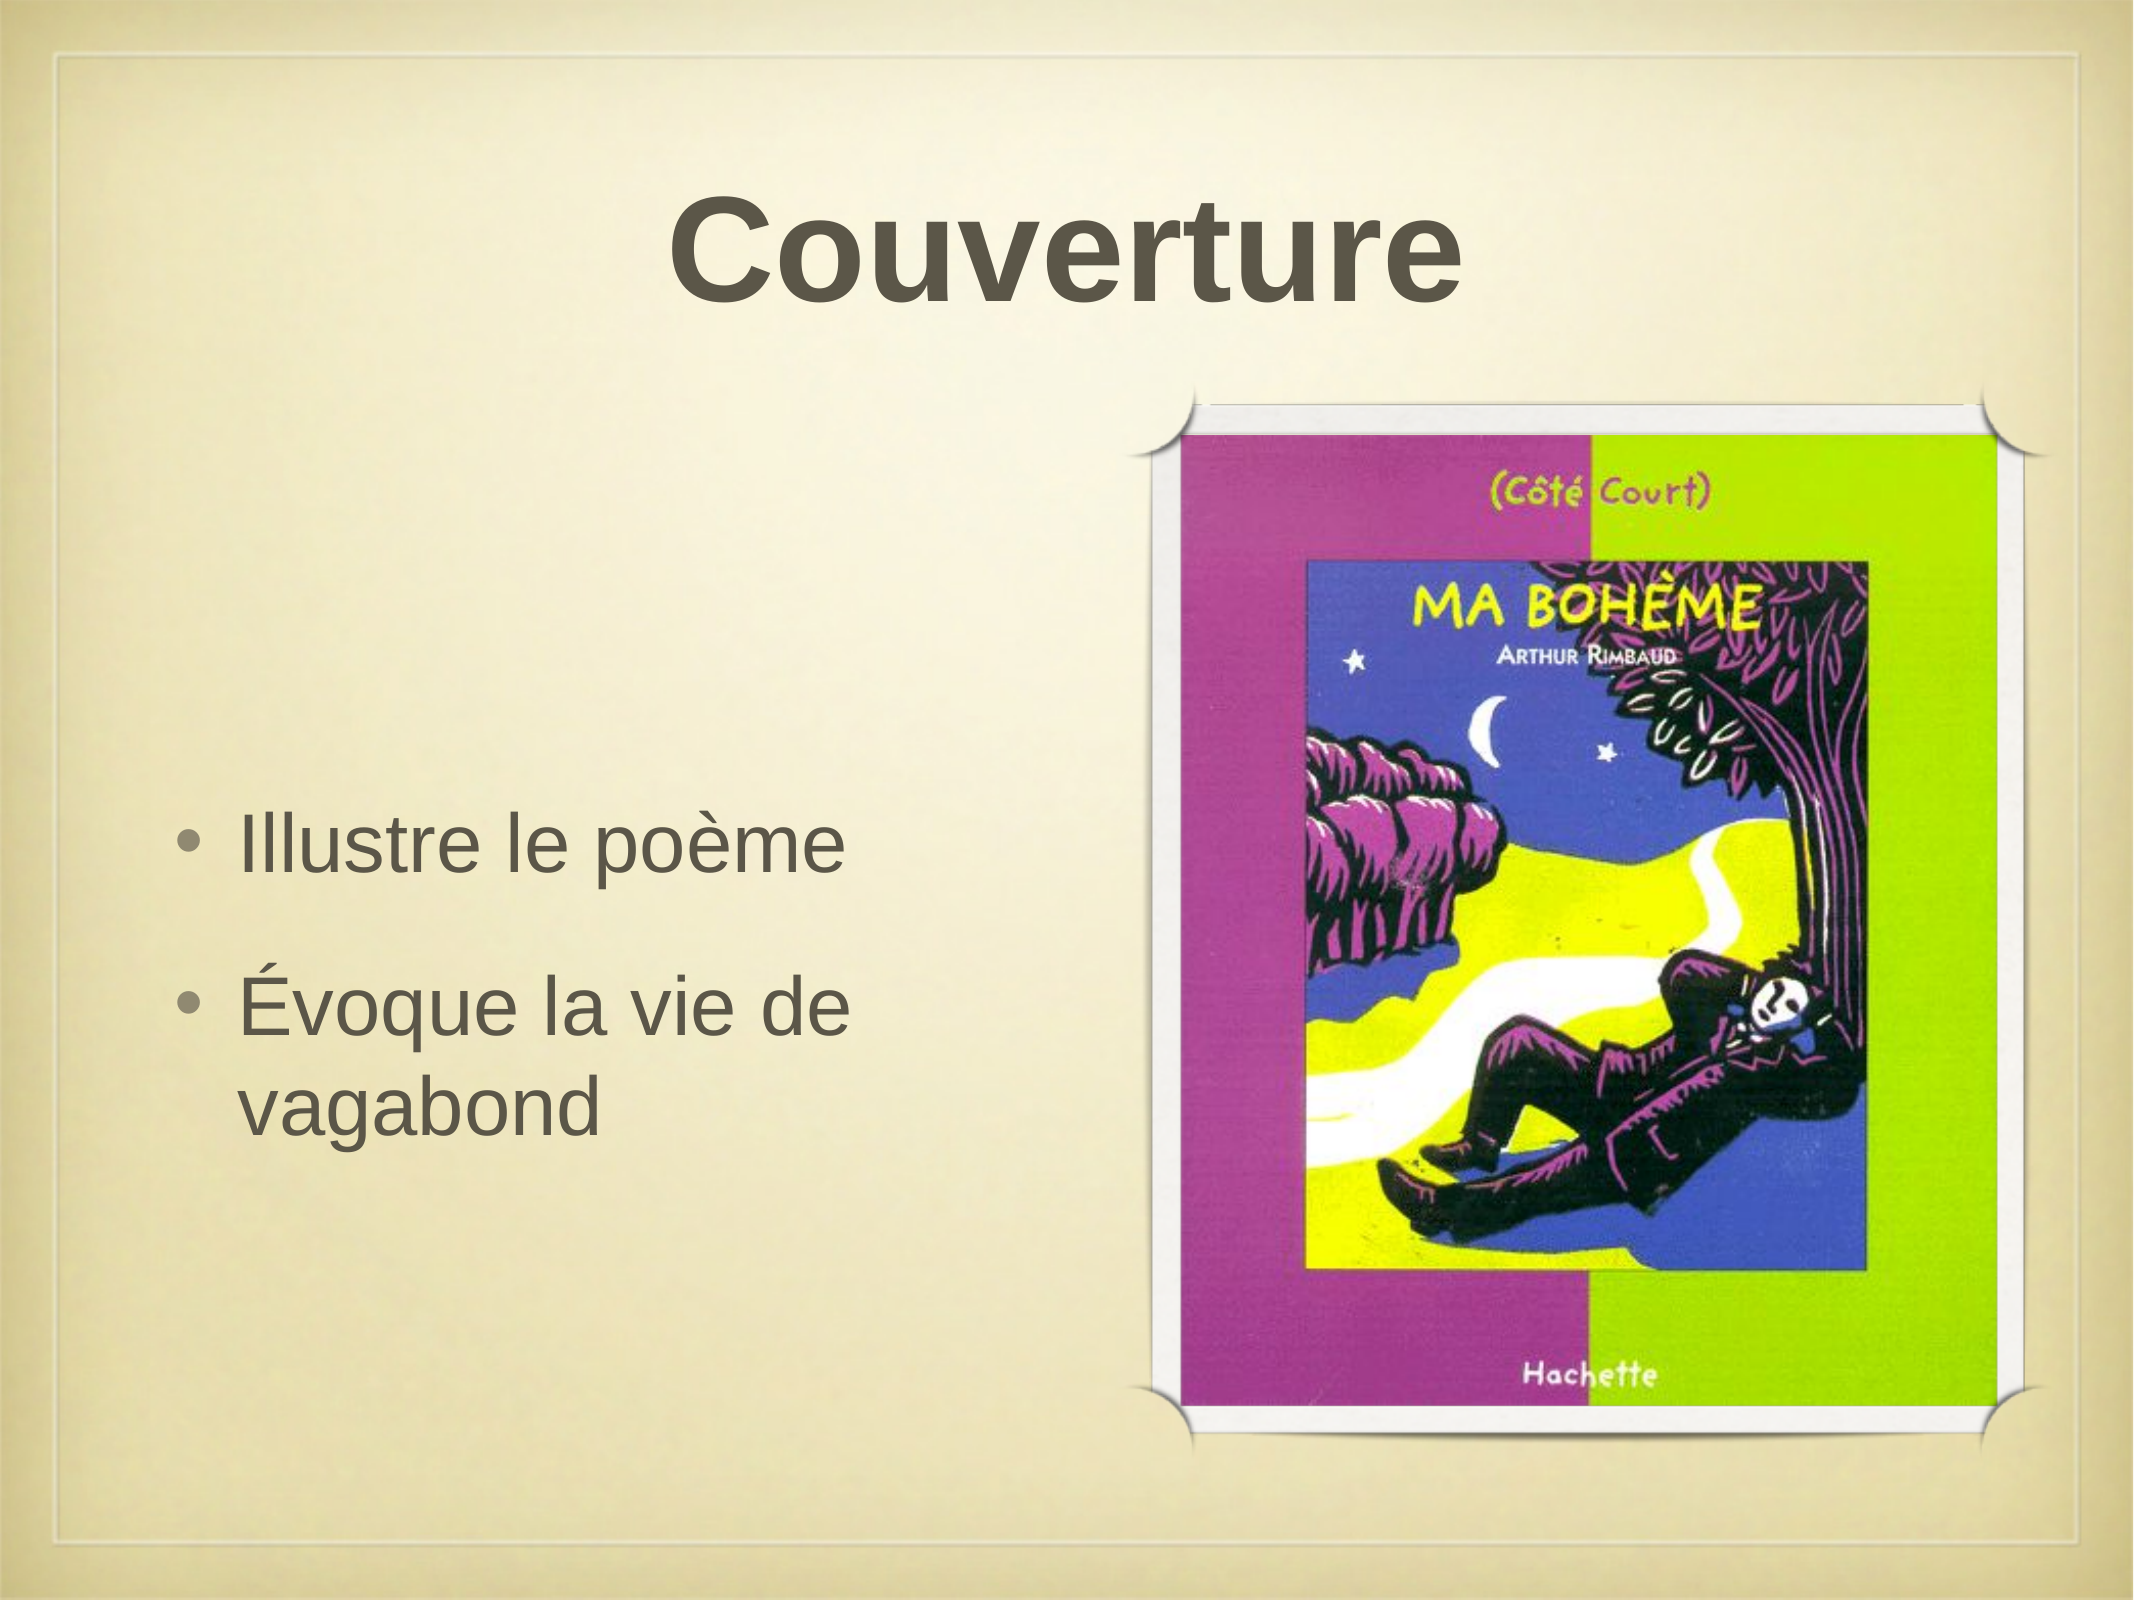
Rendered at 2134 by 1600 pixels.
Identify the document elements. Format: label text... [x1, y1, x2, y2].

list Illustre le poème Évoque la vie de vagabond [166, 454, 1067, 1488]
picture [0, 0, 2134, 1600]
title Couverture [166, 89, 1967, 394]
